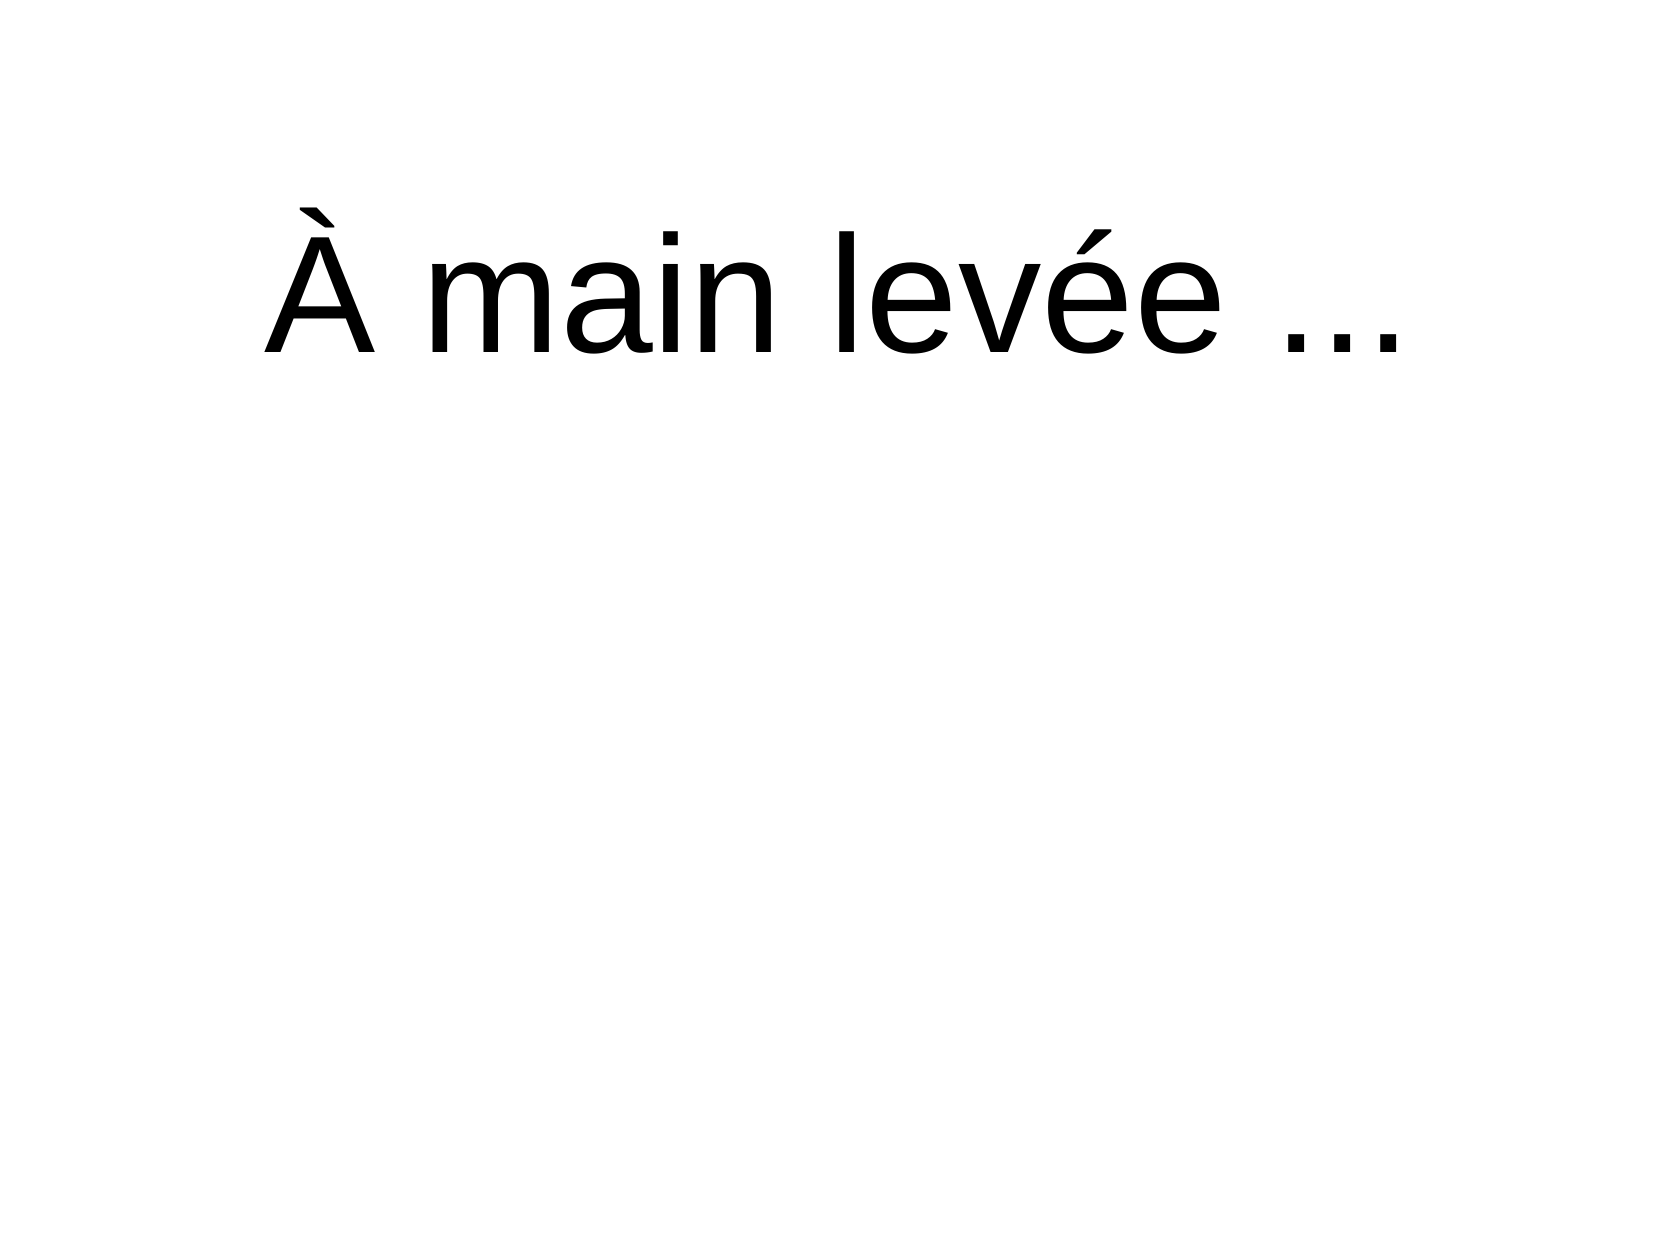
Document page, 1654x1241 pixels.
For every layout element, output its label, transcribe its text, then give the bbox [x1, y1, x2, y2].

subtitle À main levée ... [94, 35, 1583, 554]
